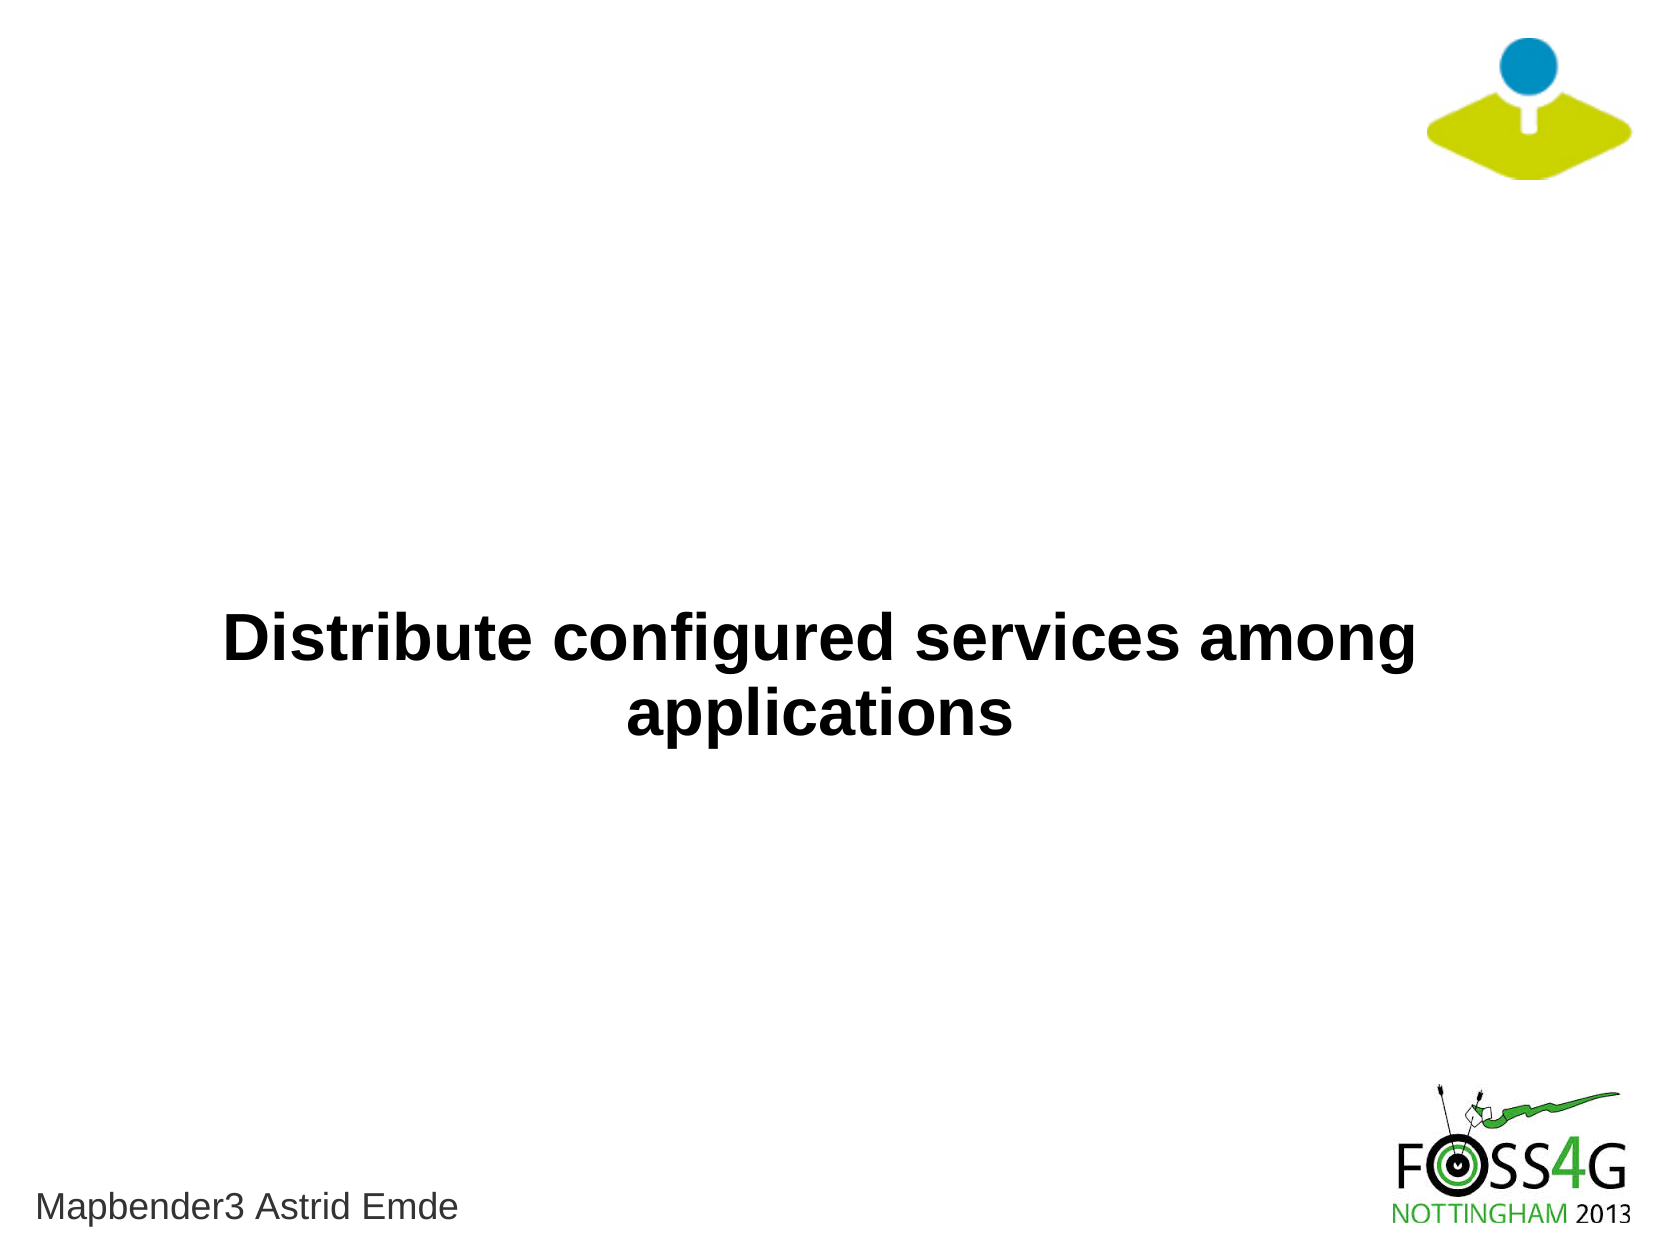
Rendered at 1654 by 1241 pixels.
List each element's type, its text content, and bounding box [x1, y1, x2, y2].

picture [1427, 38, 1636, 180]
picture [1393, 1084, 1630, 1223]
subtitle Distribute configured services among applications [76, 177, 1565, 1173]
